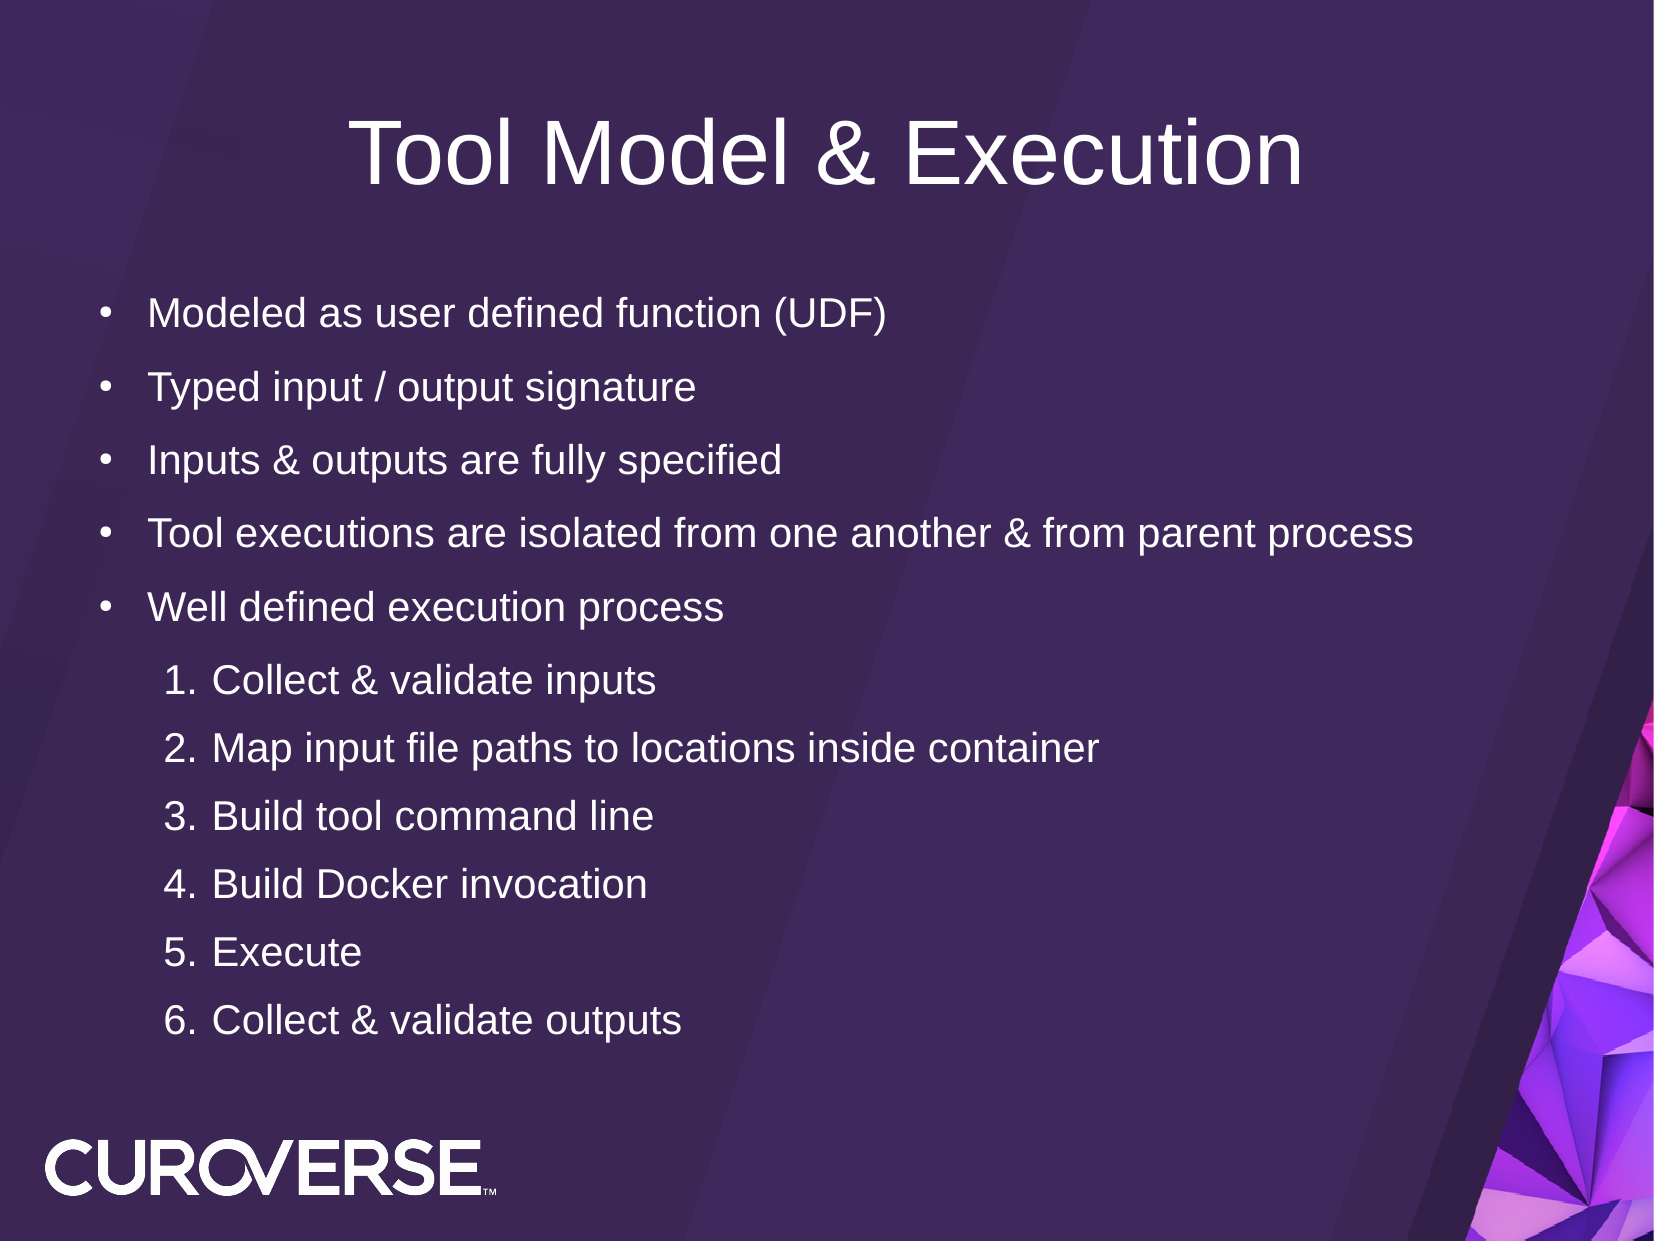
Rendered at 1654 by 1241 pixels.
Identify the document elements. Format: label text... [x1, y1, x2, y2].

picture [0, 0, 1654, 1241]
list Modeled as user defined function (UDF) Typed input / output signature Inputs & outputs are fully specified Tool executions are isolated from one another & from parent process Well defined execution process Collect & validate inputs Map input file paths to locations inside container Build tool command line Build Docker invocation Execute Collect & validate outputs [82, 290, 1571, 1051]
title Tool Model & Execution [82, 49, 1571, 257]
